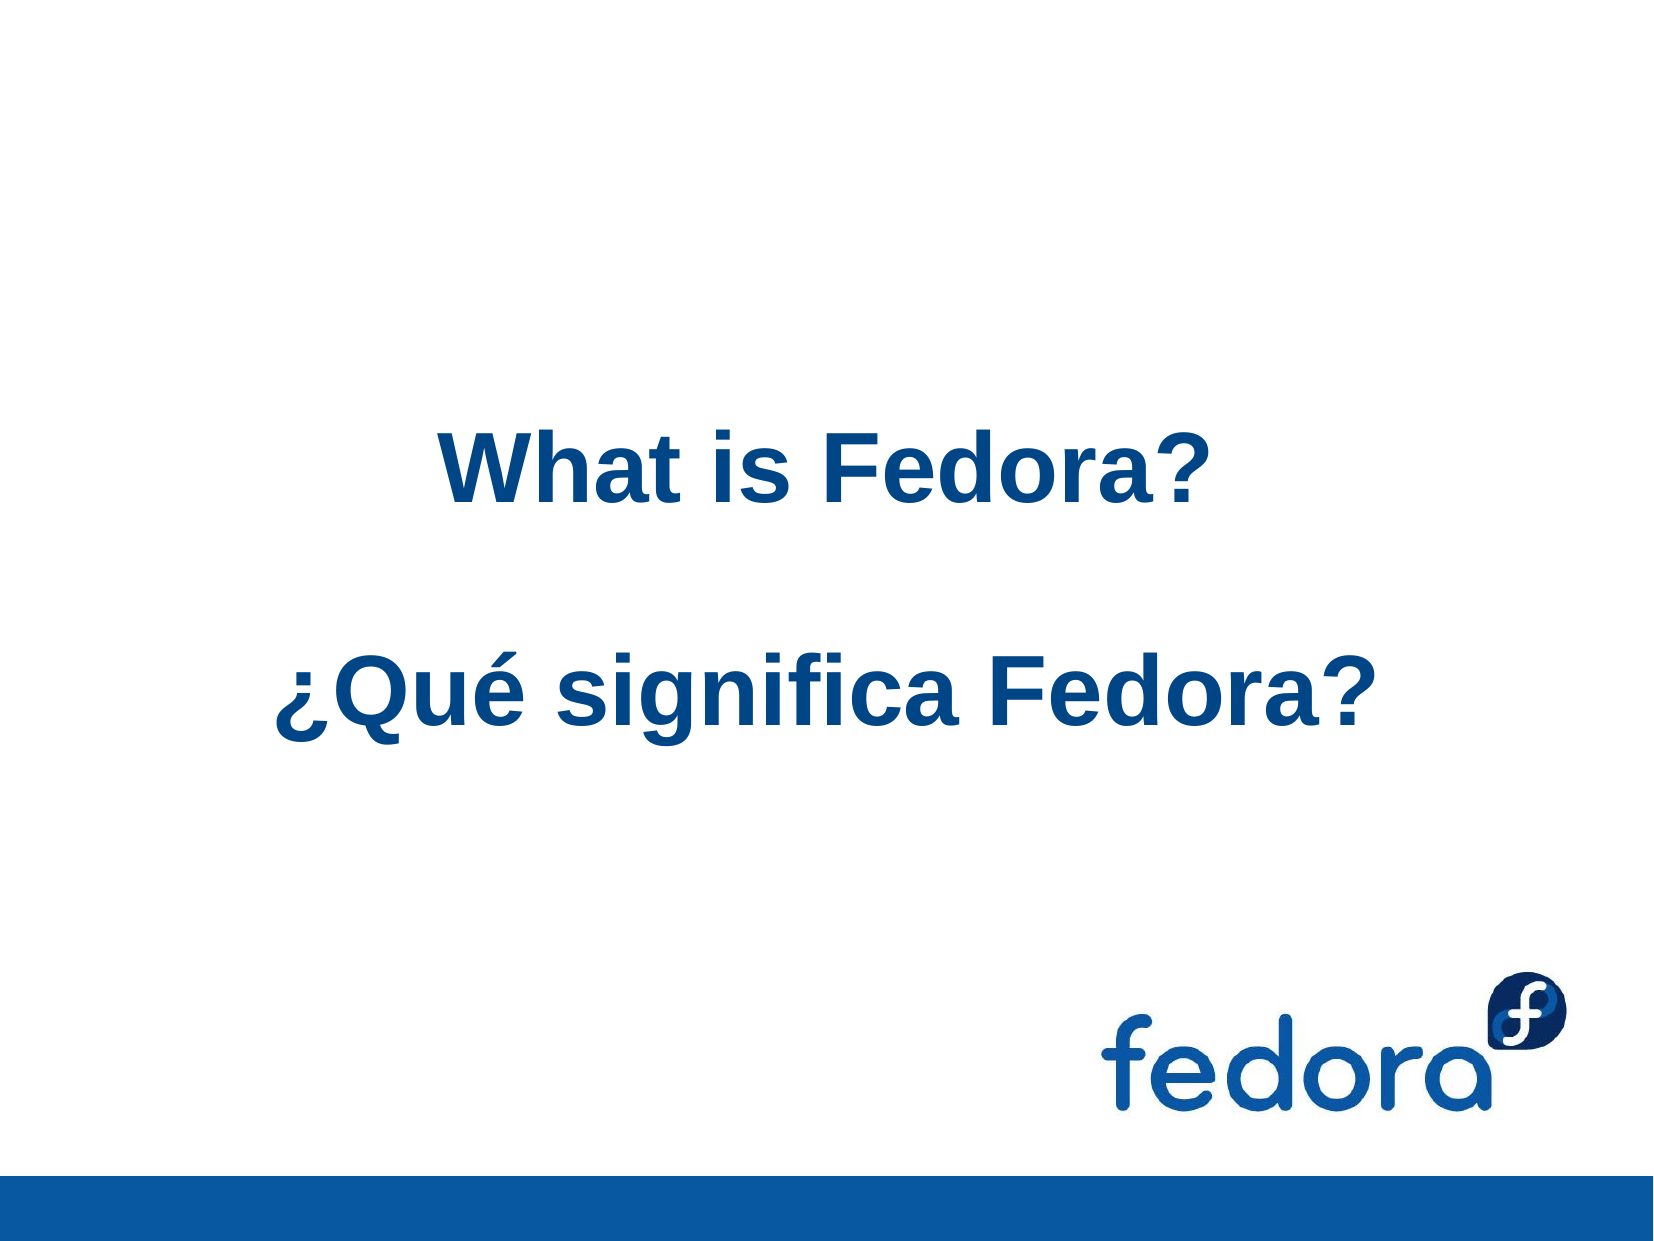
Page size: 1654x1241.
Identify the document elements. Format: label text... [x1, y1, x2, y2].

title What is Fedora? ¿Qué significa Fedora? [82, 49, 1571, 1109]
picture [0, 1176, 1654, 1241]
picture [1087, 959, 1575, 1125]
